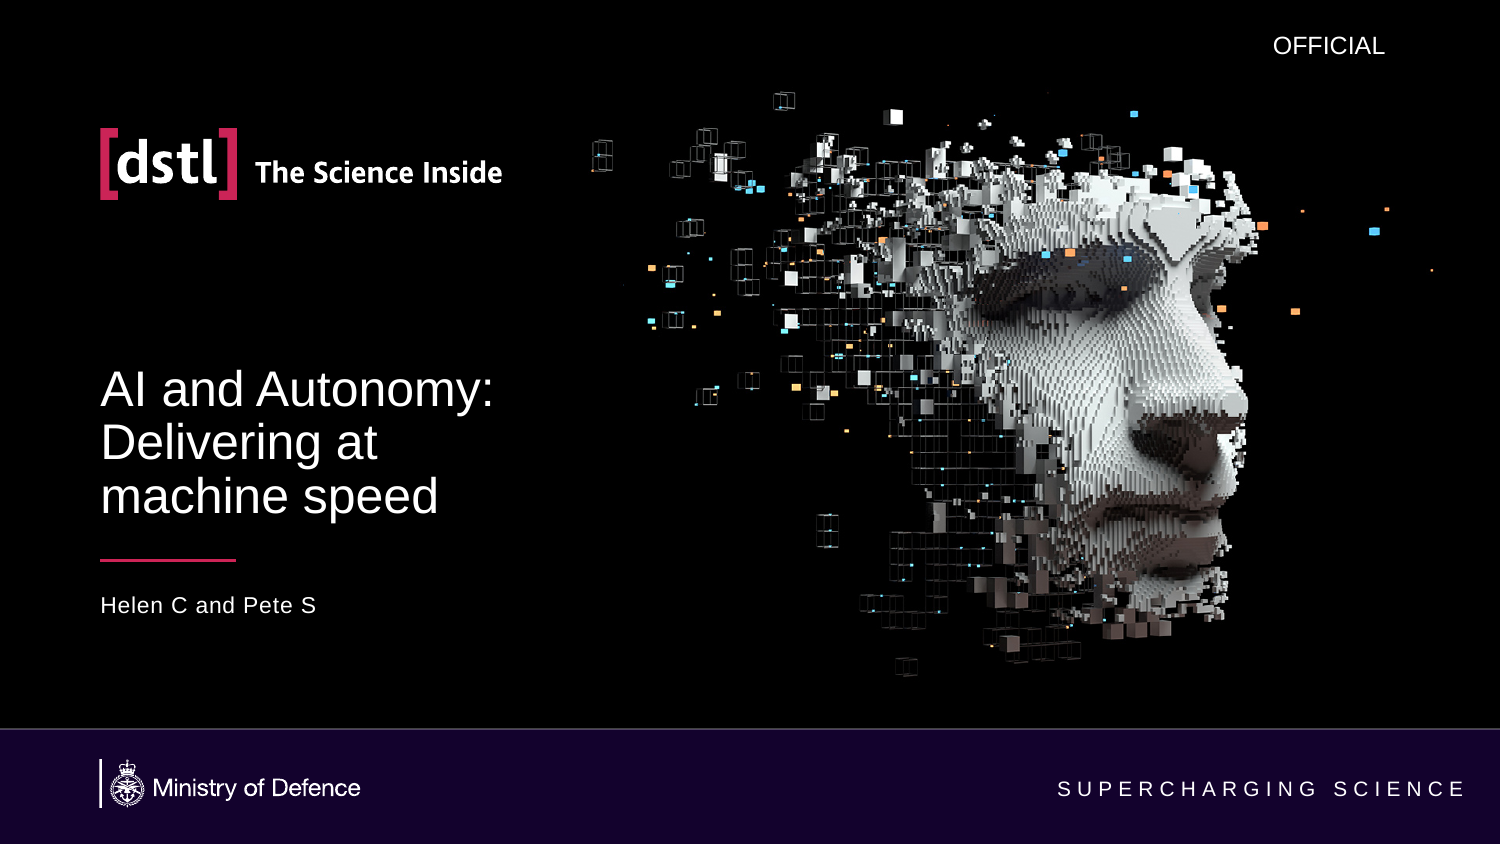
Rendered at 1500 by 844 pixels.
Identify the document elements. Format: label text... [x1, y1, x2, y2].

picture [0, 0, 1500, 728]
text_box SUPERCHARGING SCIENCE [1057, 775, 1464, 800]
title AI and Autonomy: Delivering at machine speed [100, 362, 550, 520]
picture [99, 759, 361, 808]
text_box [0, 730, 1500, 844]
text_box OFFICIAL [1257, 21, 1464, 67]
text_box Helen C and Pete S [100, 585, 427, 636]
